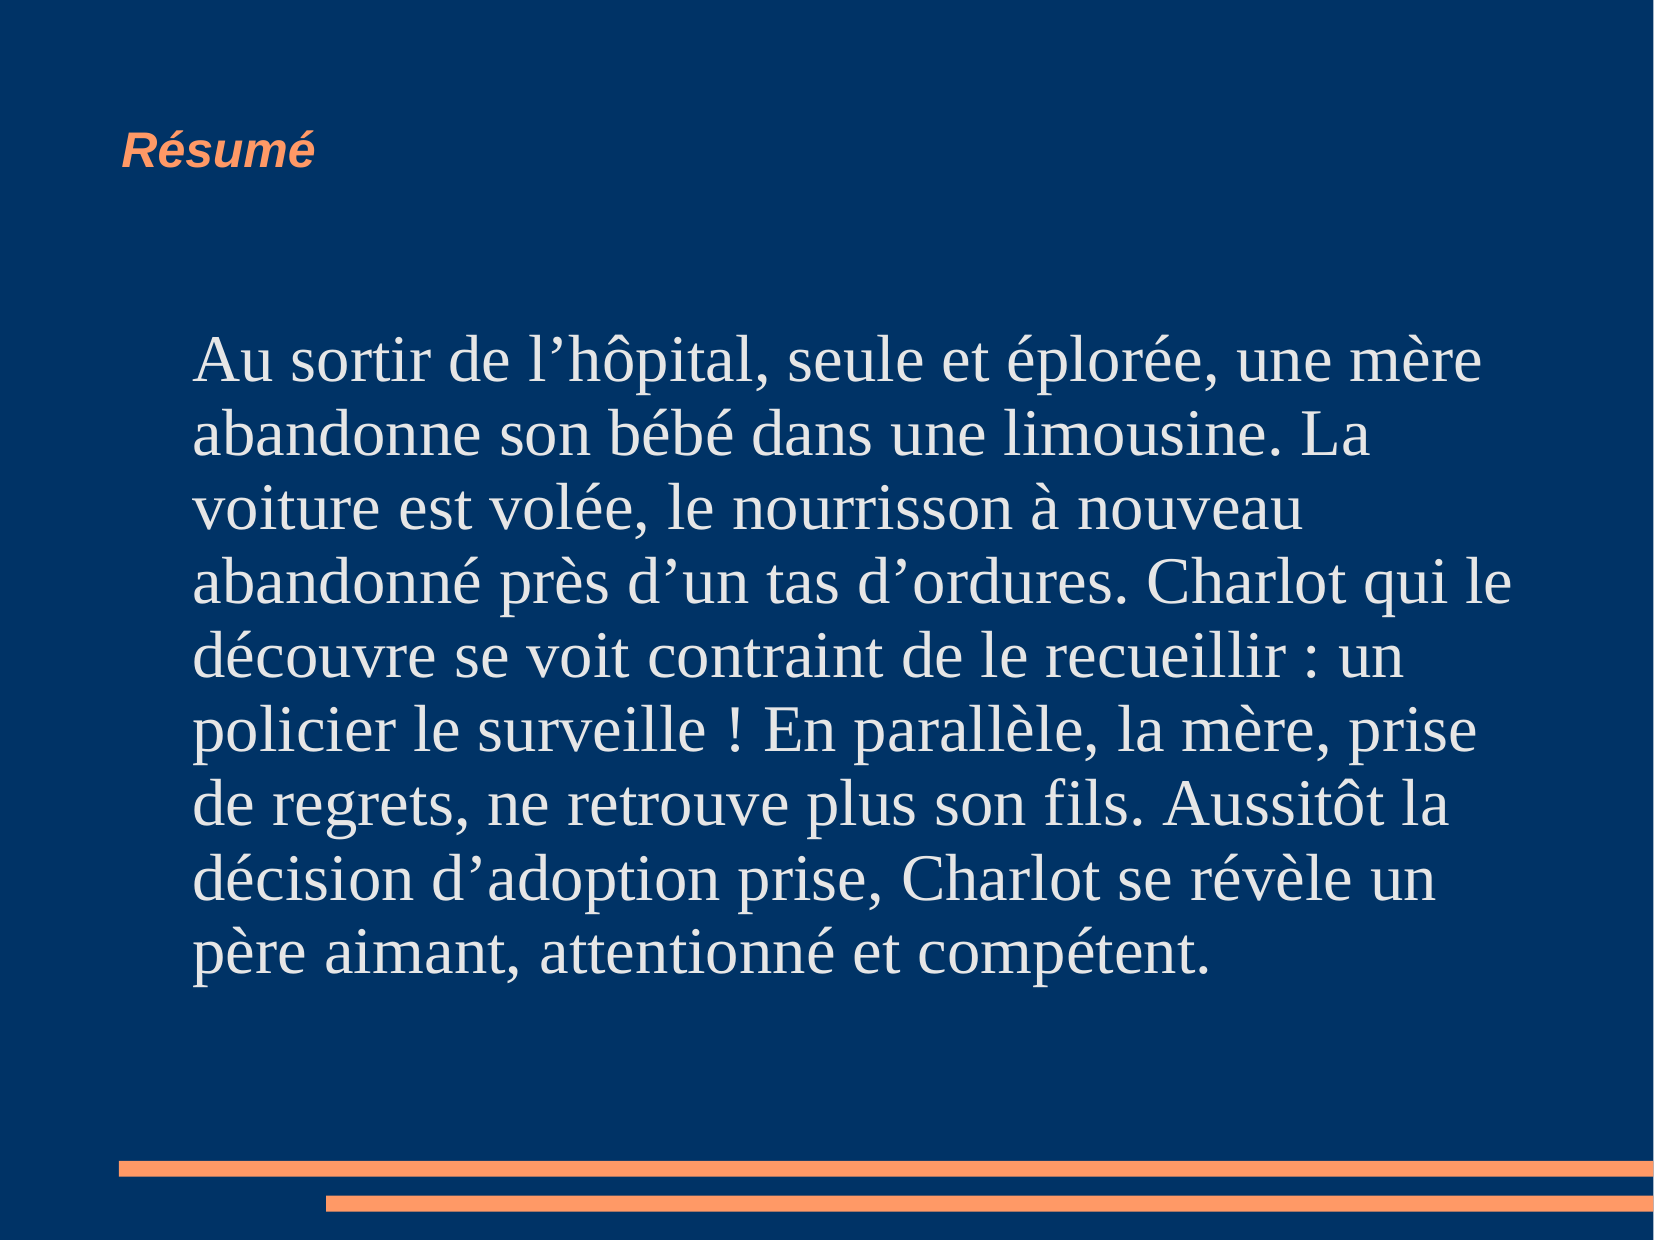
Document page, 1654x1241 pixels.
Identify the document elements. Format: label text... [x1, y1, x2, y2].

title Résumé [121, 46, 1534, 254]
list Au sortir de l’hôpital, seule et éplorée, une mère abandonne son bébé dans une limousine. La voiture est volée, le nourrisson à nouveau abandonné près d’un tas d’ordures. Charlot qui le découvre se voit contraint de le recueillir : un policier le surveille ! En parallèle, la mère, prise de regrets, ne retrouve plus son fils. Aussitôt la décision d’adoption prise, Charlot se révèle un père aimant, attentionné et compétent. [121, 322, 1561, 1042]
